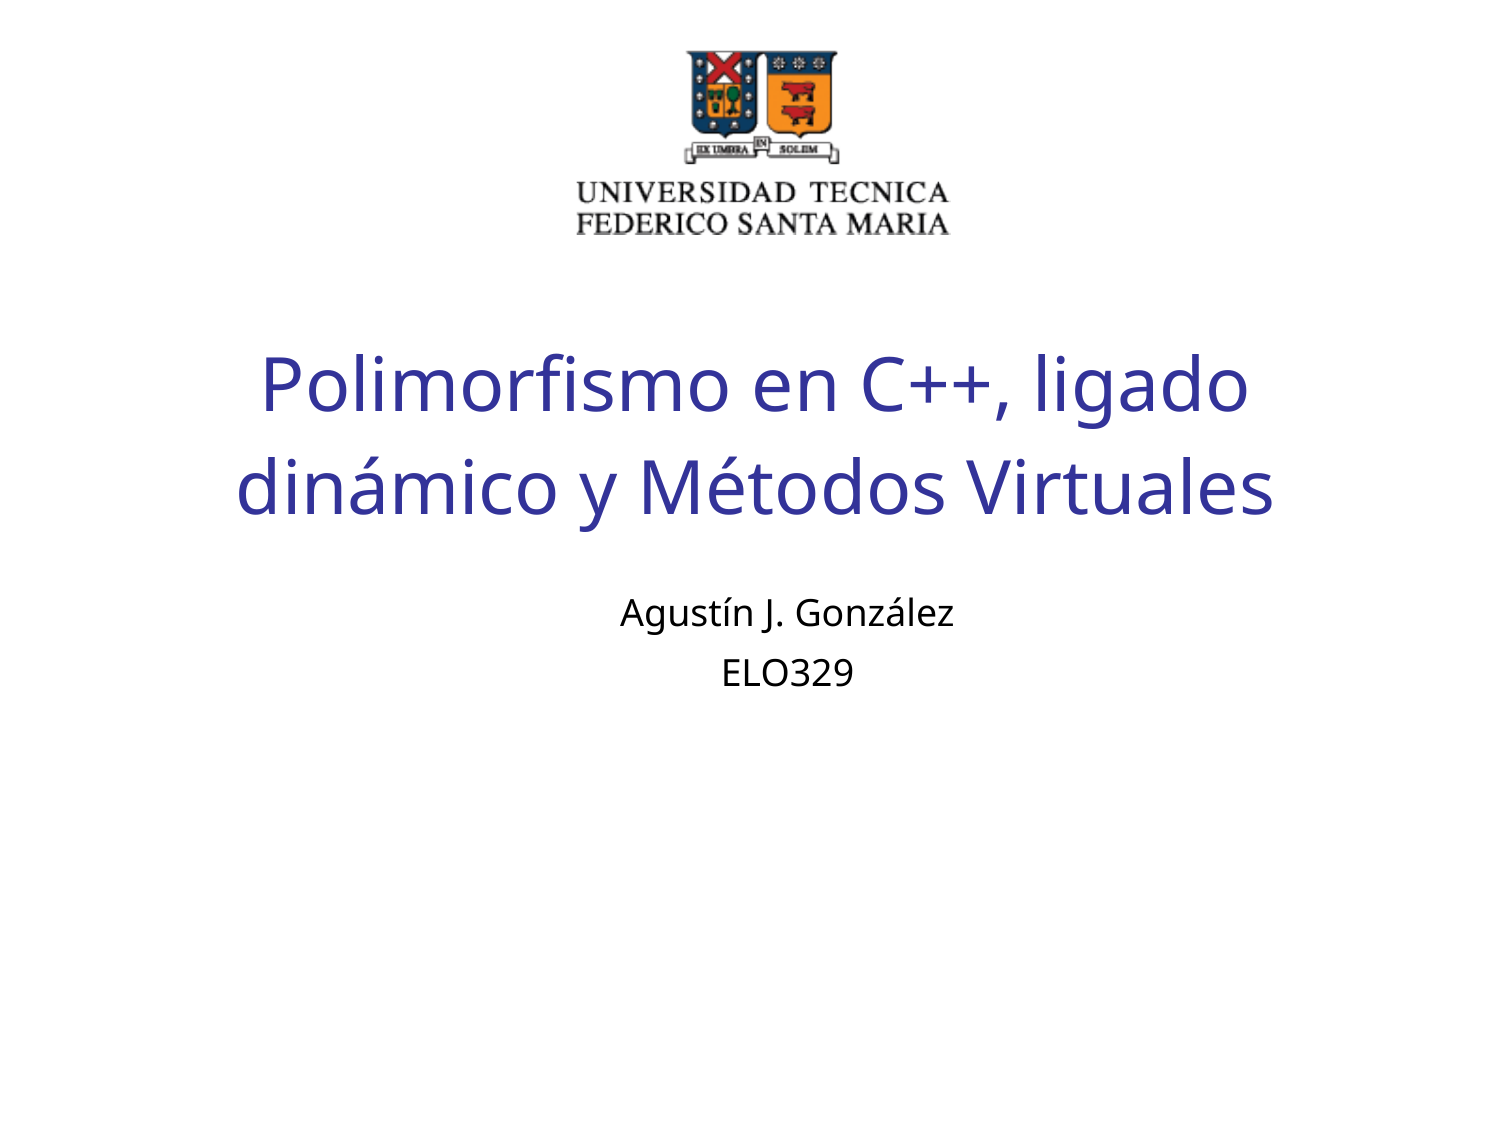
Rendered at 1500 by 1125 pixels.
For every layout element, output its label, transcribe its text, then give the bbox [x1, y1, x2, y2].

picture [575, 49, 951, 235]
title Polimorfismo en C++, ligado dinámico y Métodos Virtuales [75, 289, 1437, 545]
subtitle Agustín J. González ELO329 [225, 578, 1276, 803]
